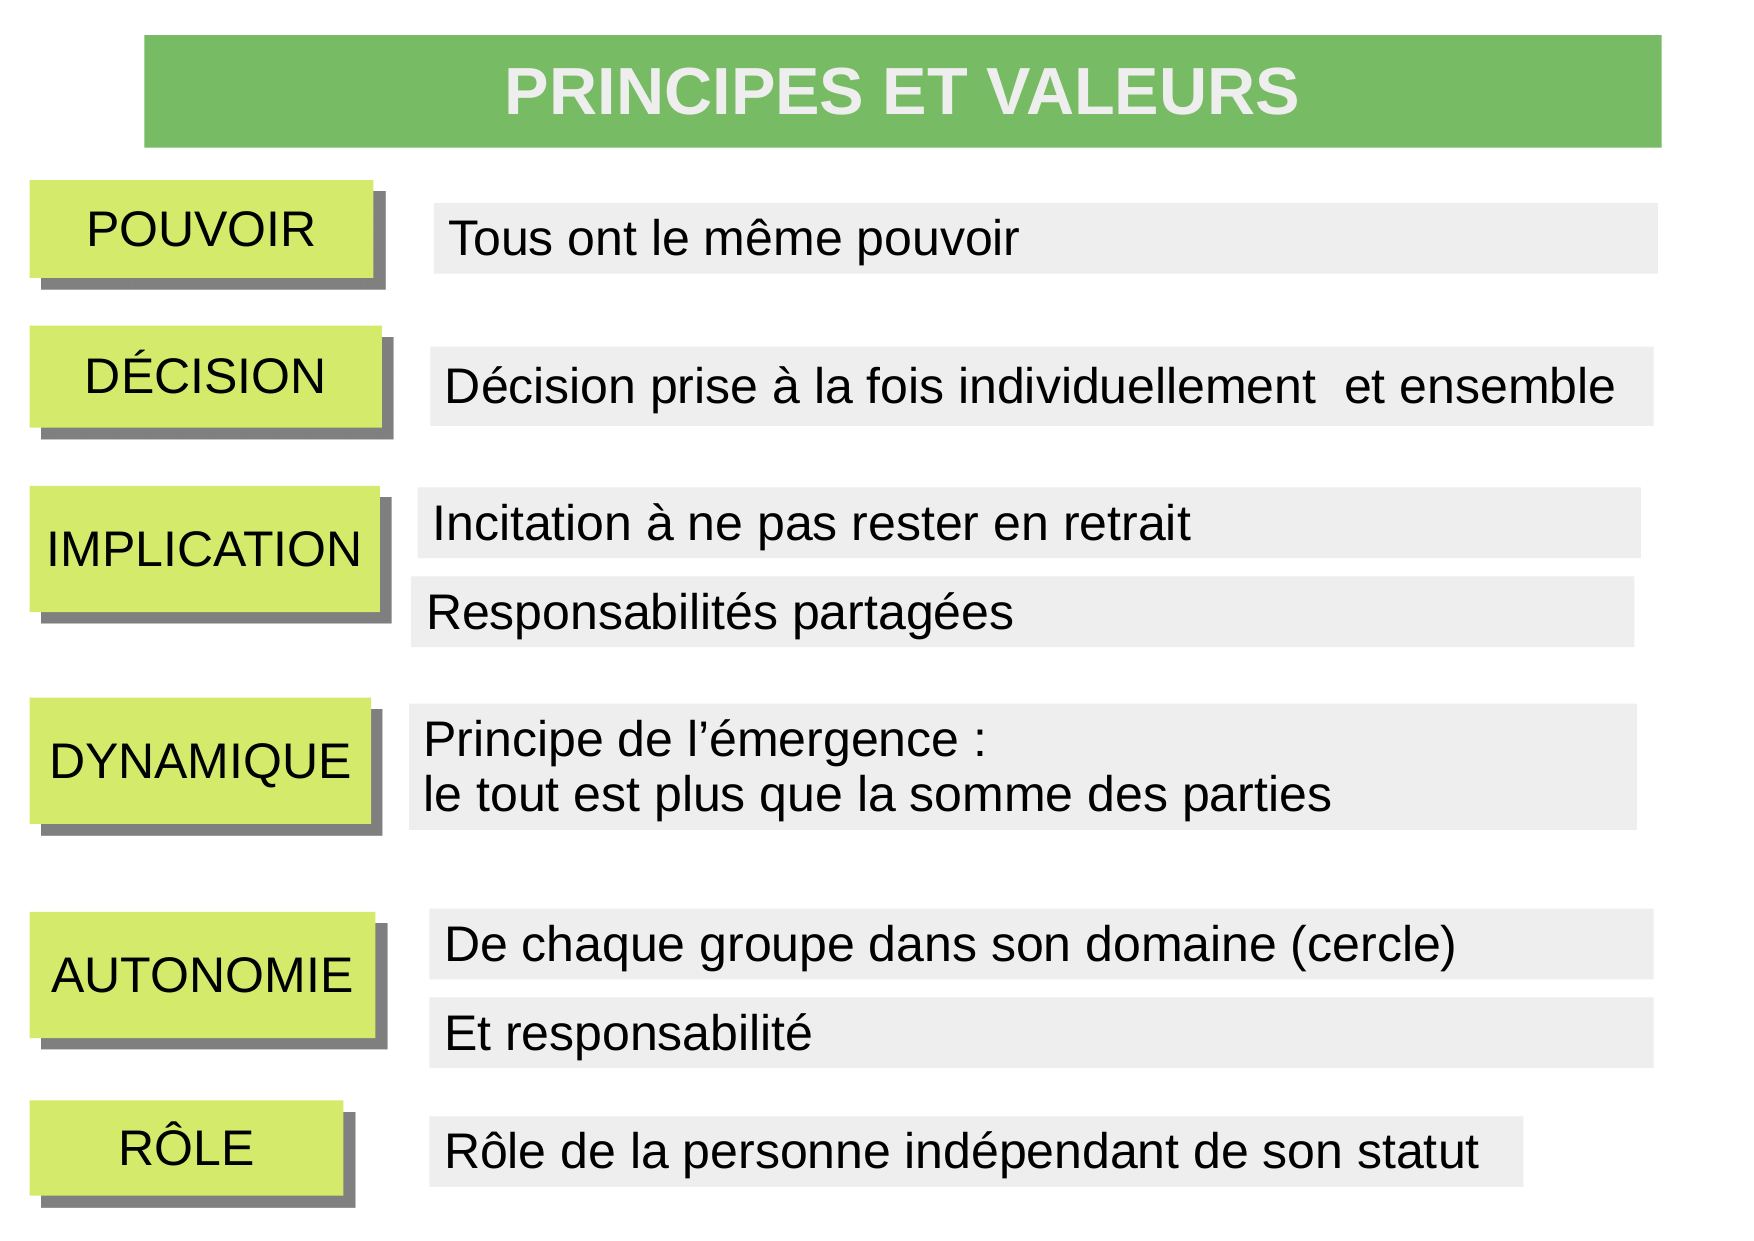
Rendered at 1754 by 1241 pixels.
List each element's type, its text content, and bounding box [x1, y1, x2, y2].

text_box Responsabilités partagées [411, 576, 1635, 648]
text_box Décision prise à la fois individuellement et ensemble [430, 346, 1654, 426]
text_box Rôle de la personne indépendant de son statut [429, 1116, 1524, 1187]
title PRINCIPES ET VALEURS [144, 35, 1662, 148]
text_box Incitation à ne pas rester en retrait [417, 487, 1641, 559]
text_box DYNAMIQUE [29, 697, 372, 824]
text_box AUTONOMIE [29, 911, 376, 1039]
text_box Principe de l’émergence : le tout est plus que la somme des parties [409, 703, 1637, 830]
text_box Tous ont le même pouvoir [433, 203, 1658, 274]
text_box DÉCISION [29, 325, 382, 428]
text_box POUVOIR [29, 180, 374, 278]
text_box De chaque groupe dans son domaine (cercle) [429, 908, 1654, 980]
text_box IMPLICATION [29, 485, 380, 613]
text_box Et responsabilité [429, 997, 1654, 1068]
text_box RÔLE [29, 1100, 344, 1196]
